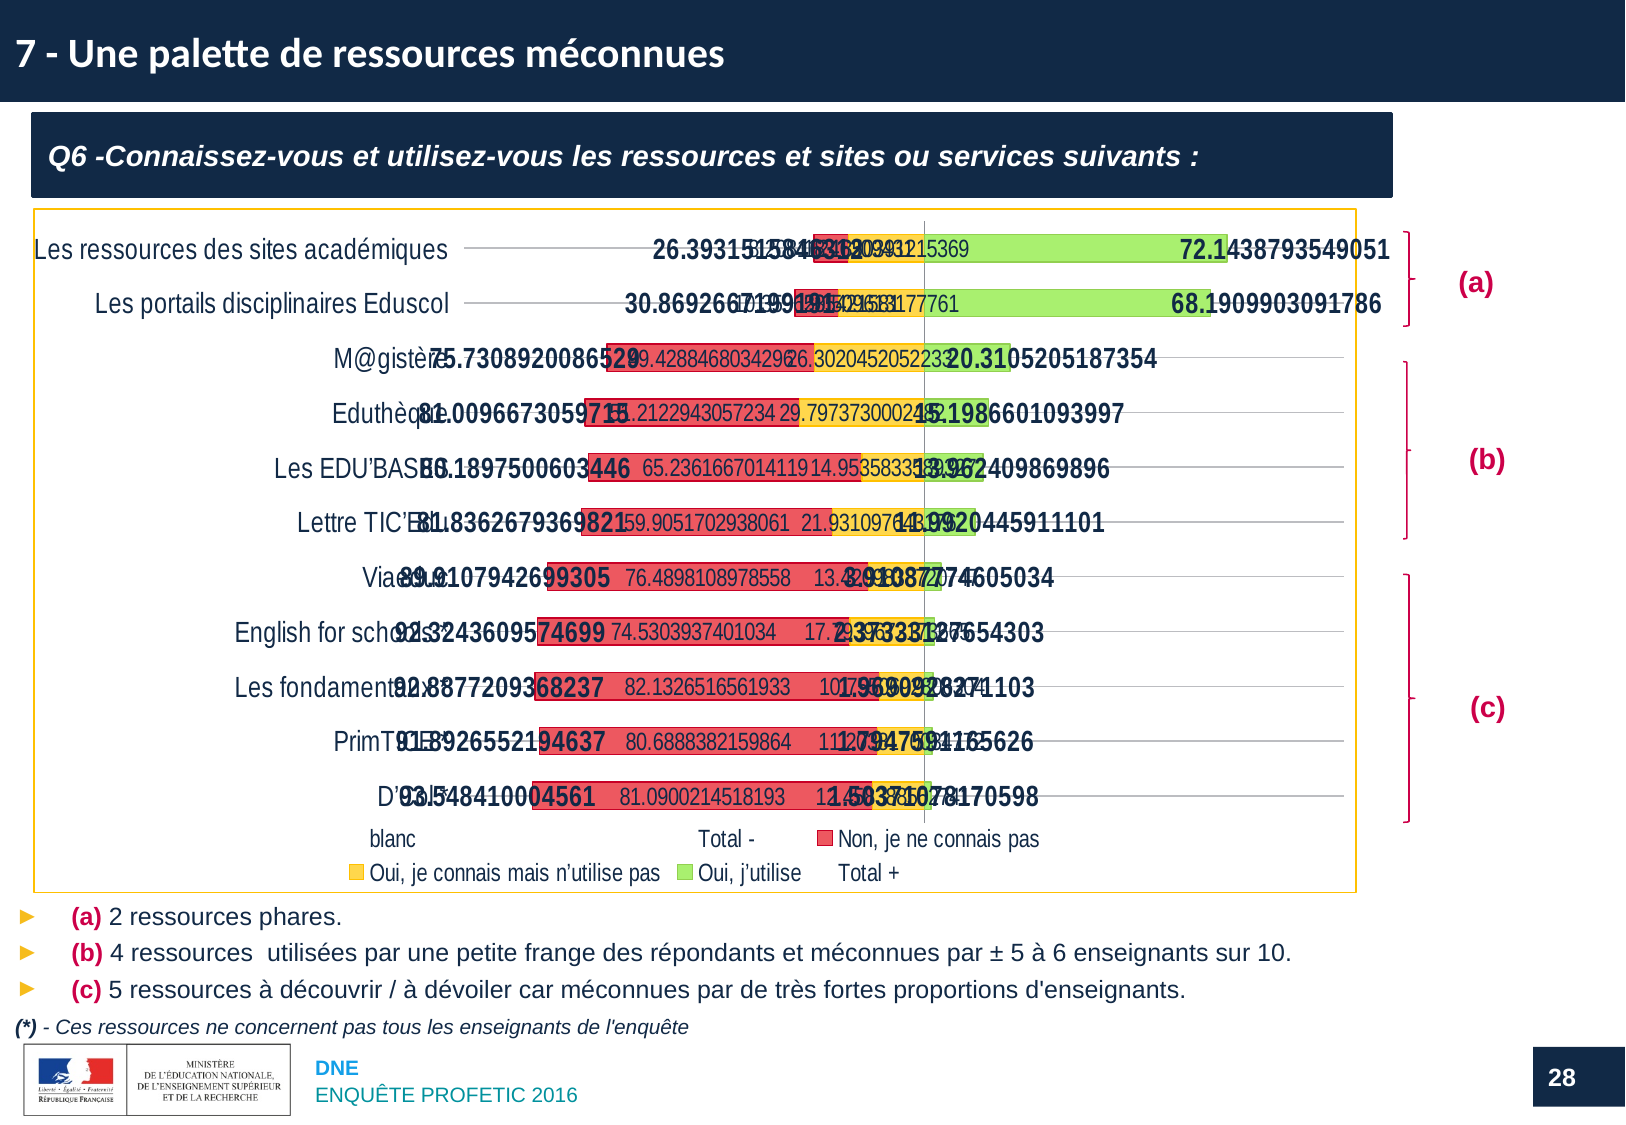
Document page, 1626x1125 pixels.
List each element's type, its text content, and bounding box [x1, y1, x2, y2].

text_box Q6 -Connaissez-vous et utilisez-vous les ressources et sites ou services suivants : [33, 114, 1391, 196]
chart [33, 208, 1392, 894]
title 7 - Une palette de ressources méconnues [0, 0, 1625, 102]
text_box (a) [1443, 255, 1510, 306]
text_box (*) - Ces ressources ne concernent pas tous les enseignants de l'enquête [0, 1006, 714, 1047]
text_box 28 [1533, 1046, 1625, 1107]
text_box (b) [1453, 432, 1522, 484]
text_box (c) [1455, 680, 1522, 732]
list (a) 2 ressources phares. (b) 4 ressources utilisées par une petite frange des répondants et méconnues par ± 5 à 6 enseignants sur 10. (c) 5 ressources à découvrir / à dévoiler car méconnues par de très fortes proportions d'enseignants. [0, 893, 1625, 1012]
